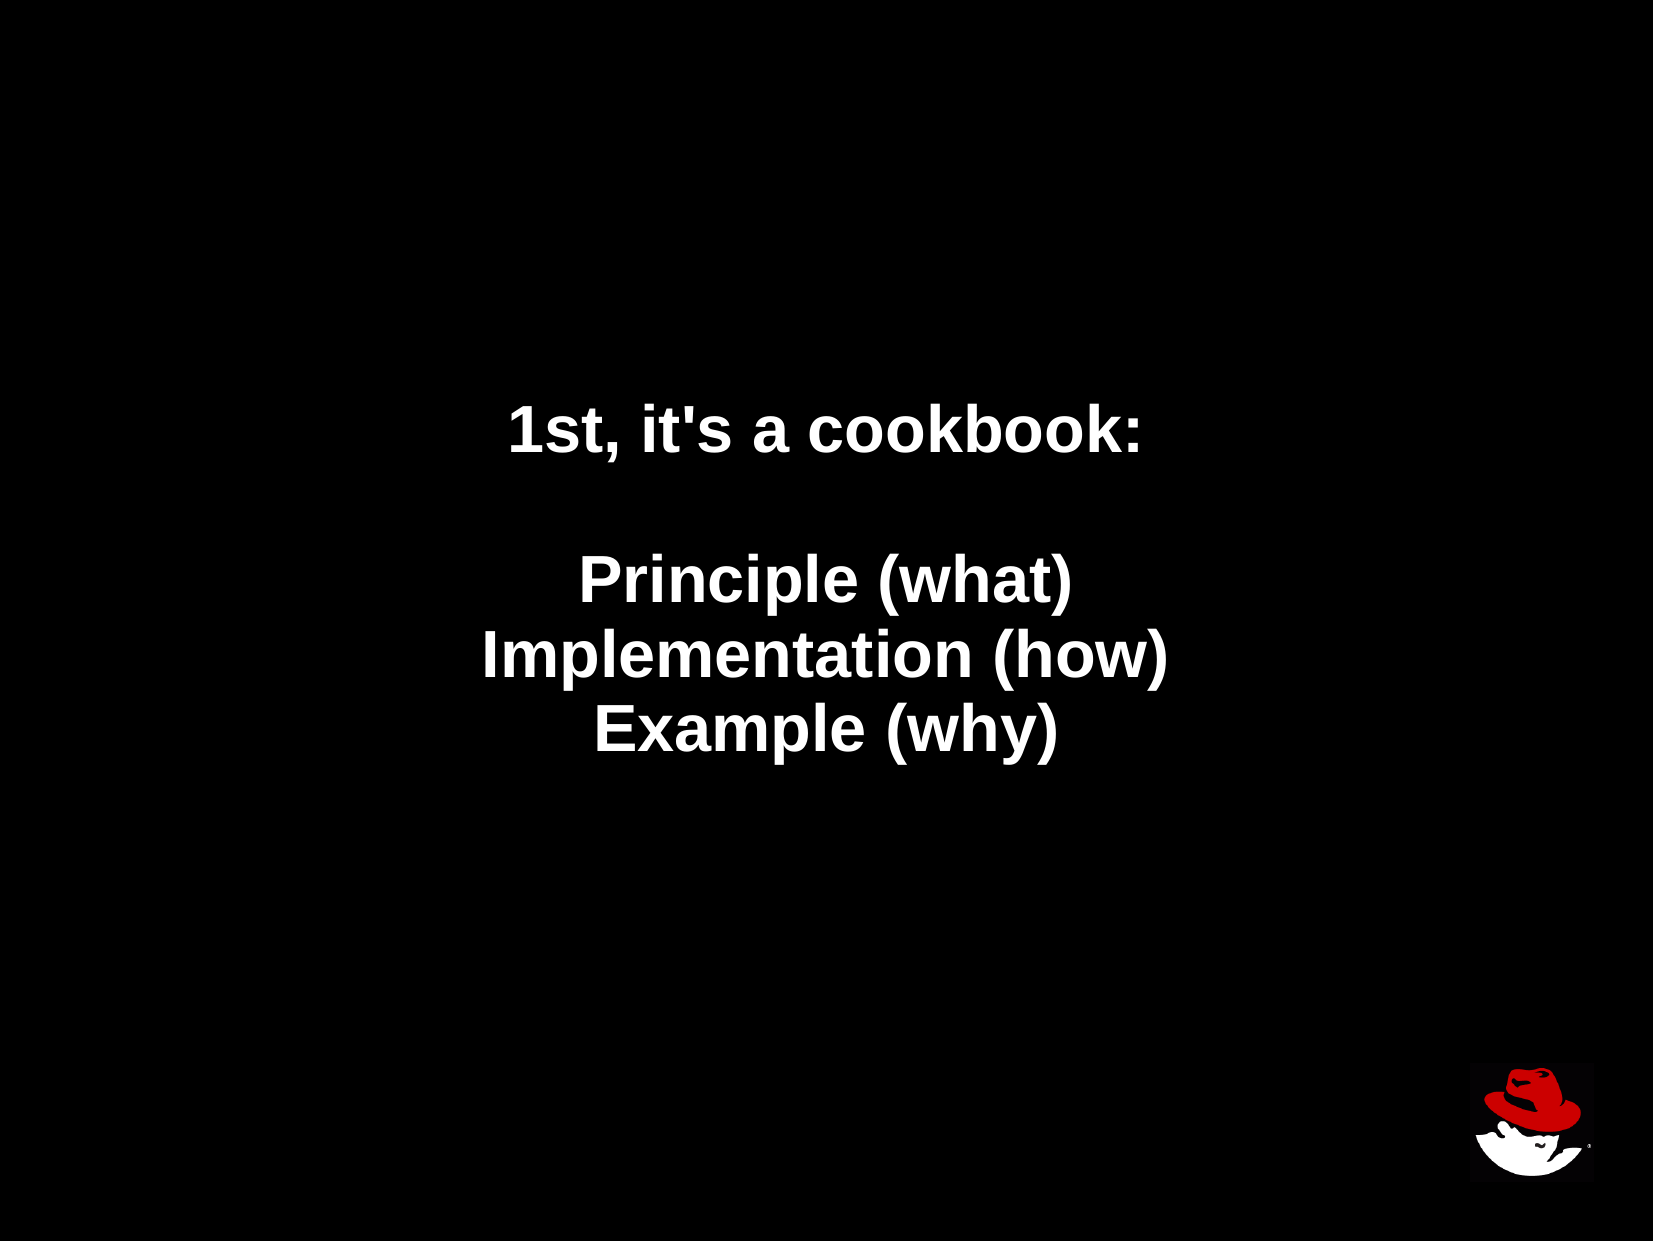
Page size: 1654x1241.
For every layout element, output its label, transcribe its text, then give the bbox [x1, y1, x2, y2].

picture [1470, 1063, 1594, 1182]
subtitle 1st, it's a cookbook: Principle (what) Implementation (how) Example (why) [82, 49, 1571, 1109]
